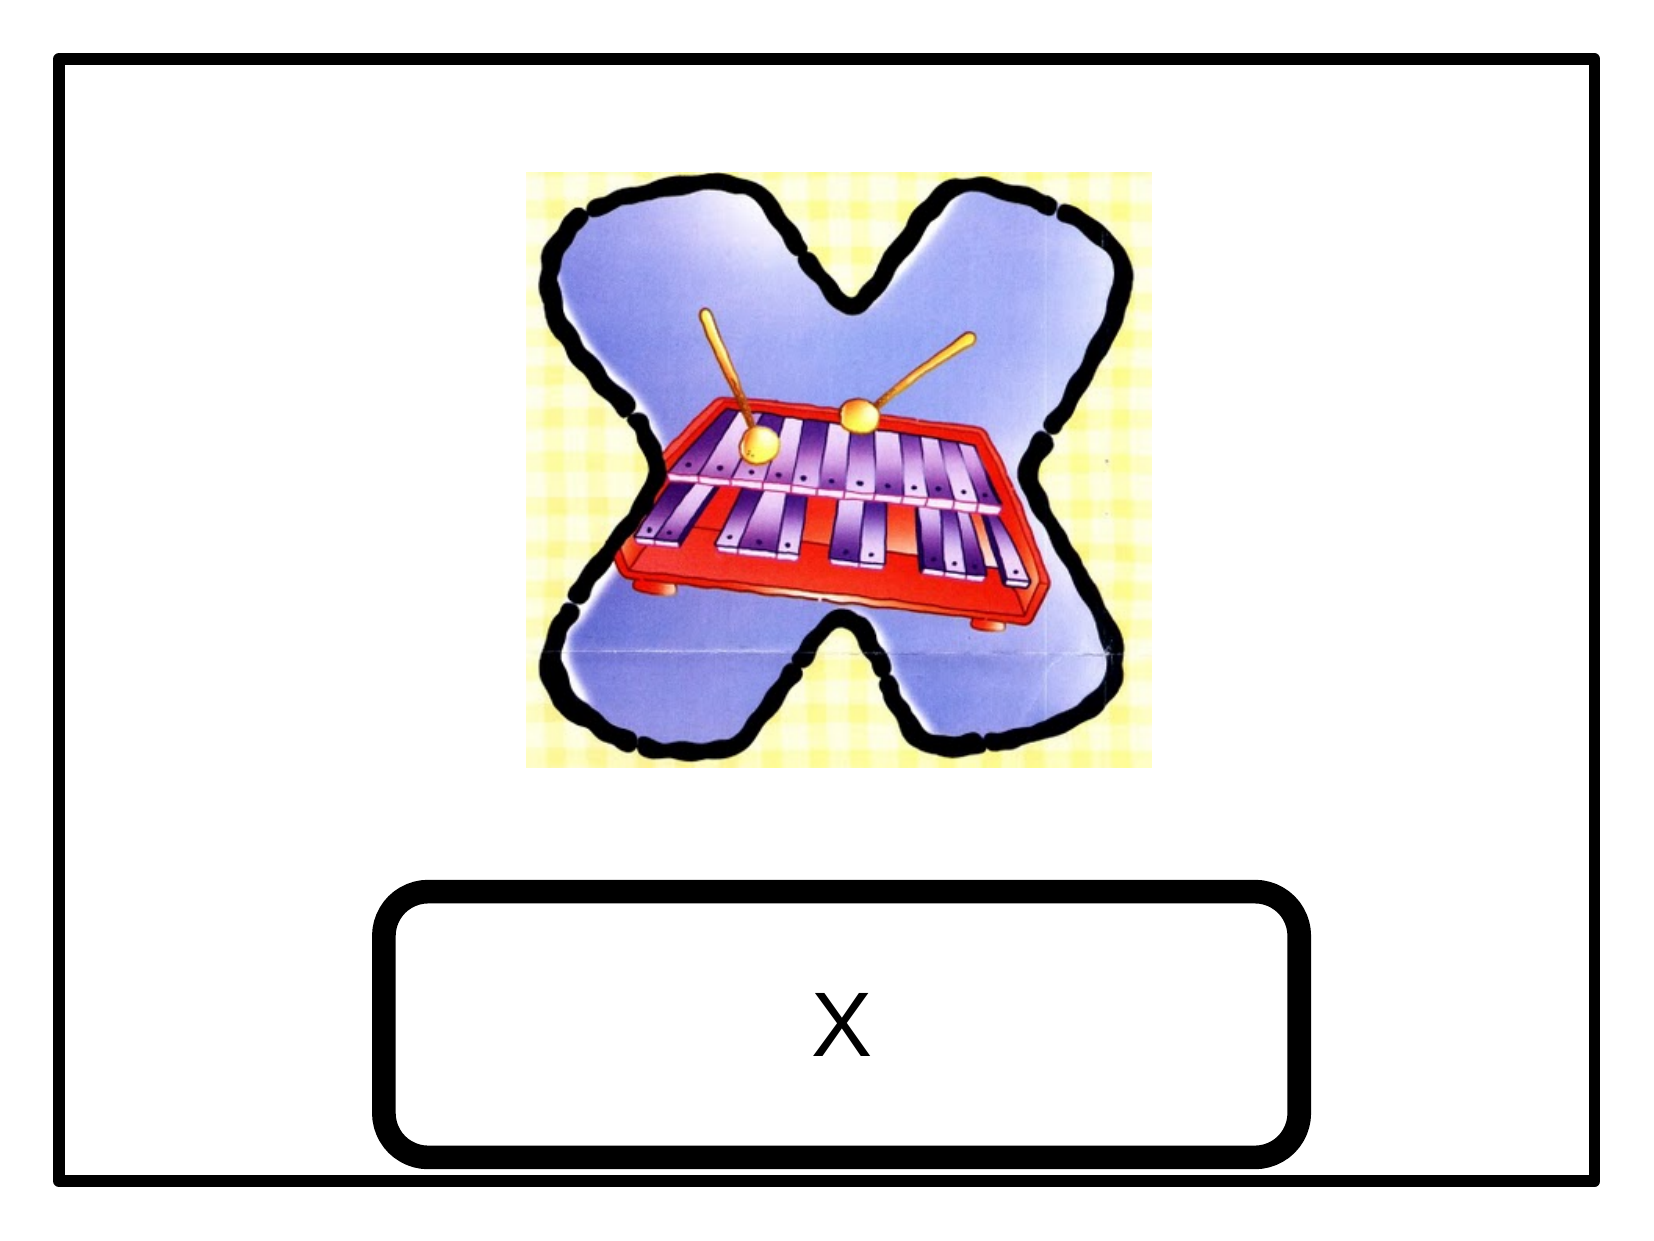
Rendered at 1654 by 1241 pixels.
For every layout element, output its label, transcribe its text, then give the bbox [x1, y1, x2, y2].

text_box [59, 59, 1595, 1182]
picture [526, 172, 1152, 768]
text_box X [383, 891, 1300, 1158]
